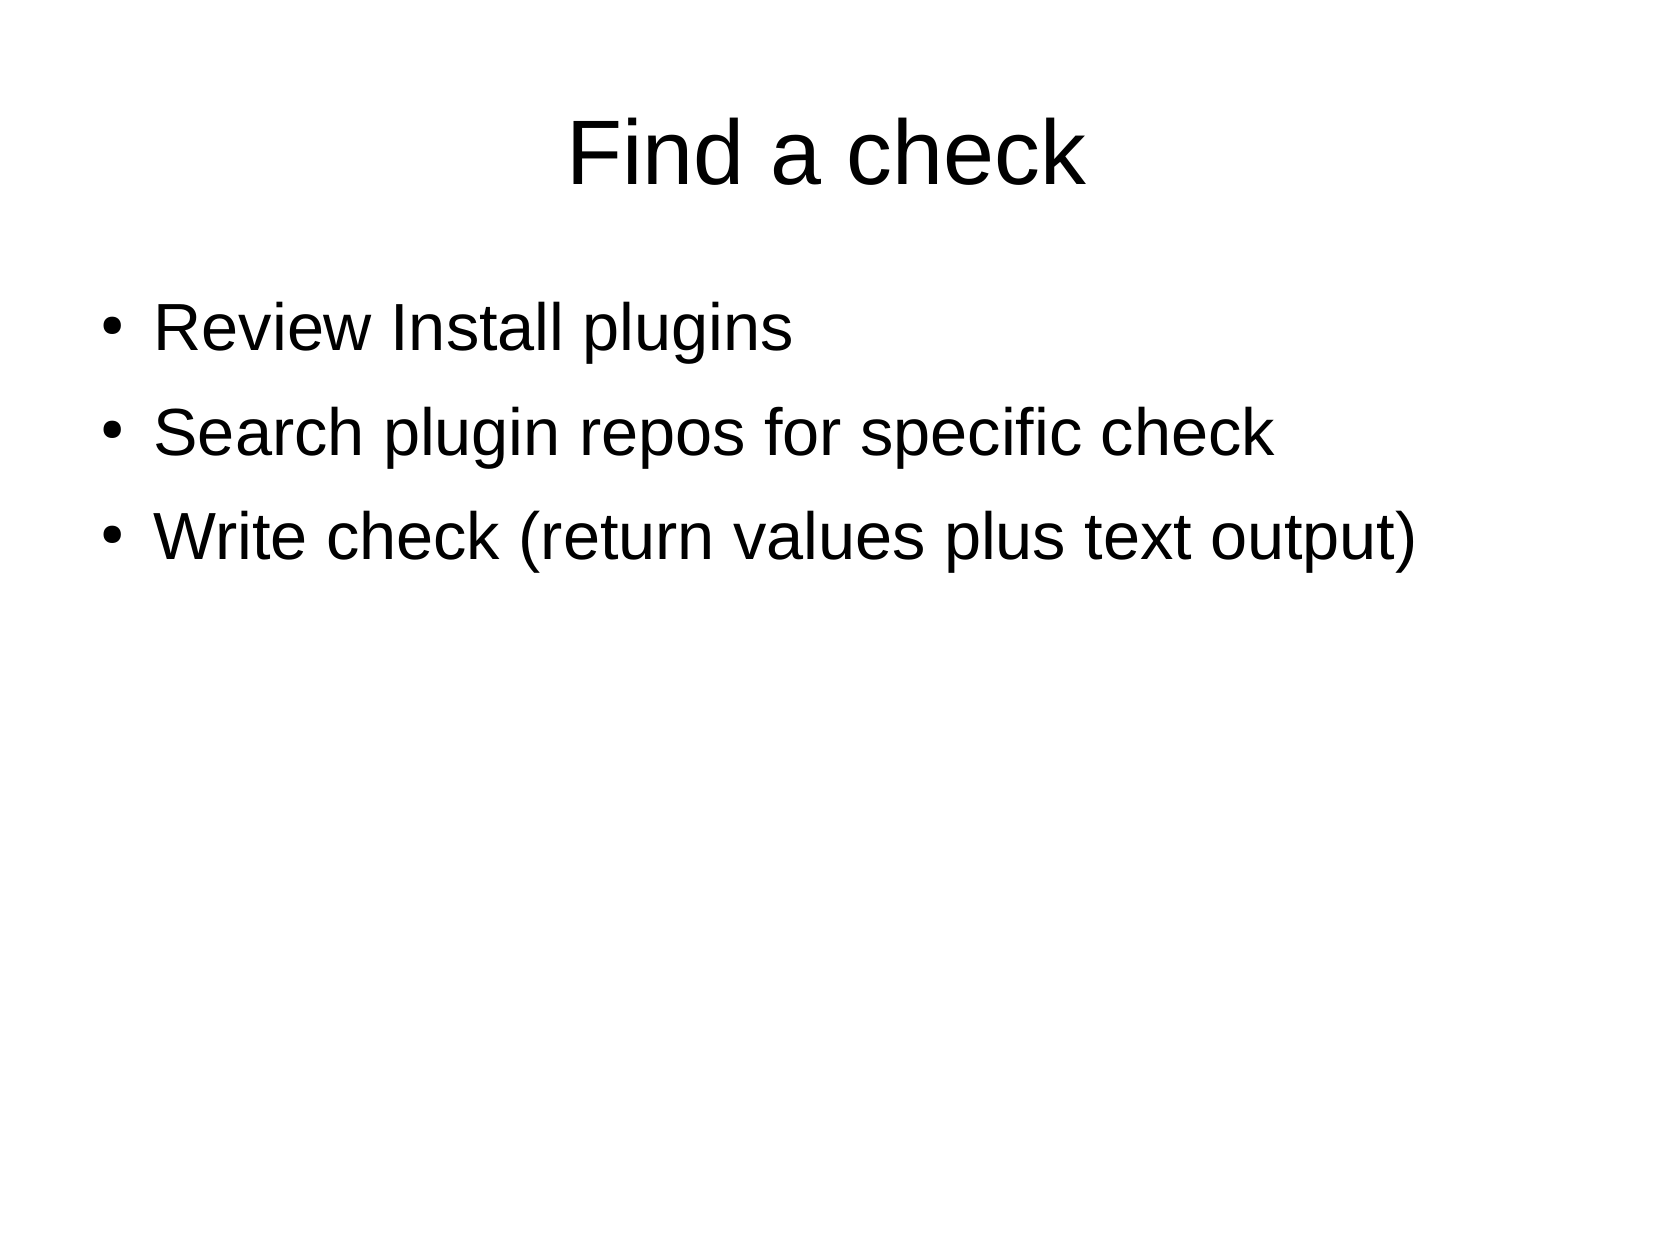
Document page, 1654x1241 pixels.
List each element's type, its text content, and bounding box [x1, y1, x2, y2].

list Review Install plugins Search plugin repos for specific check Write check (return values plus text output) [82, 290, 1571, 1010]
title Find a check [82, 49, 1571, 257]
